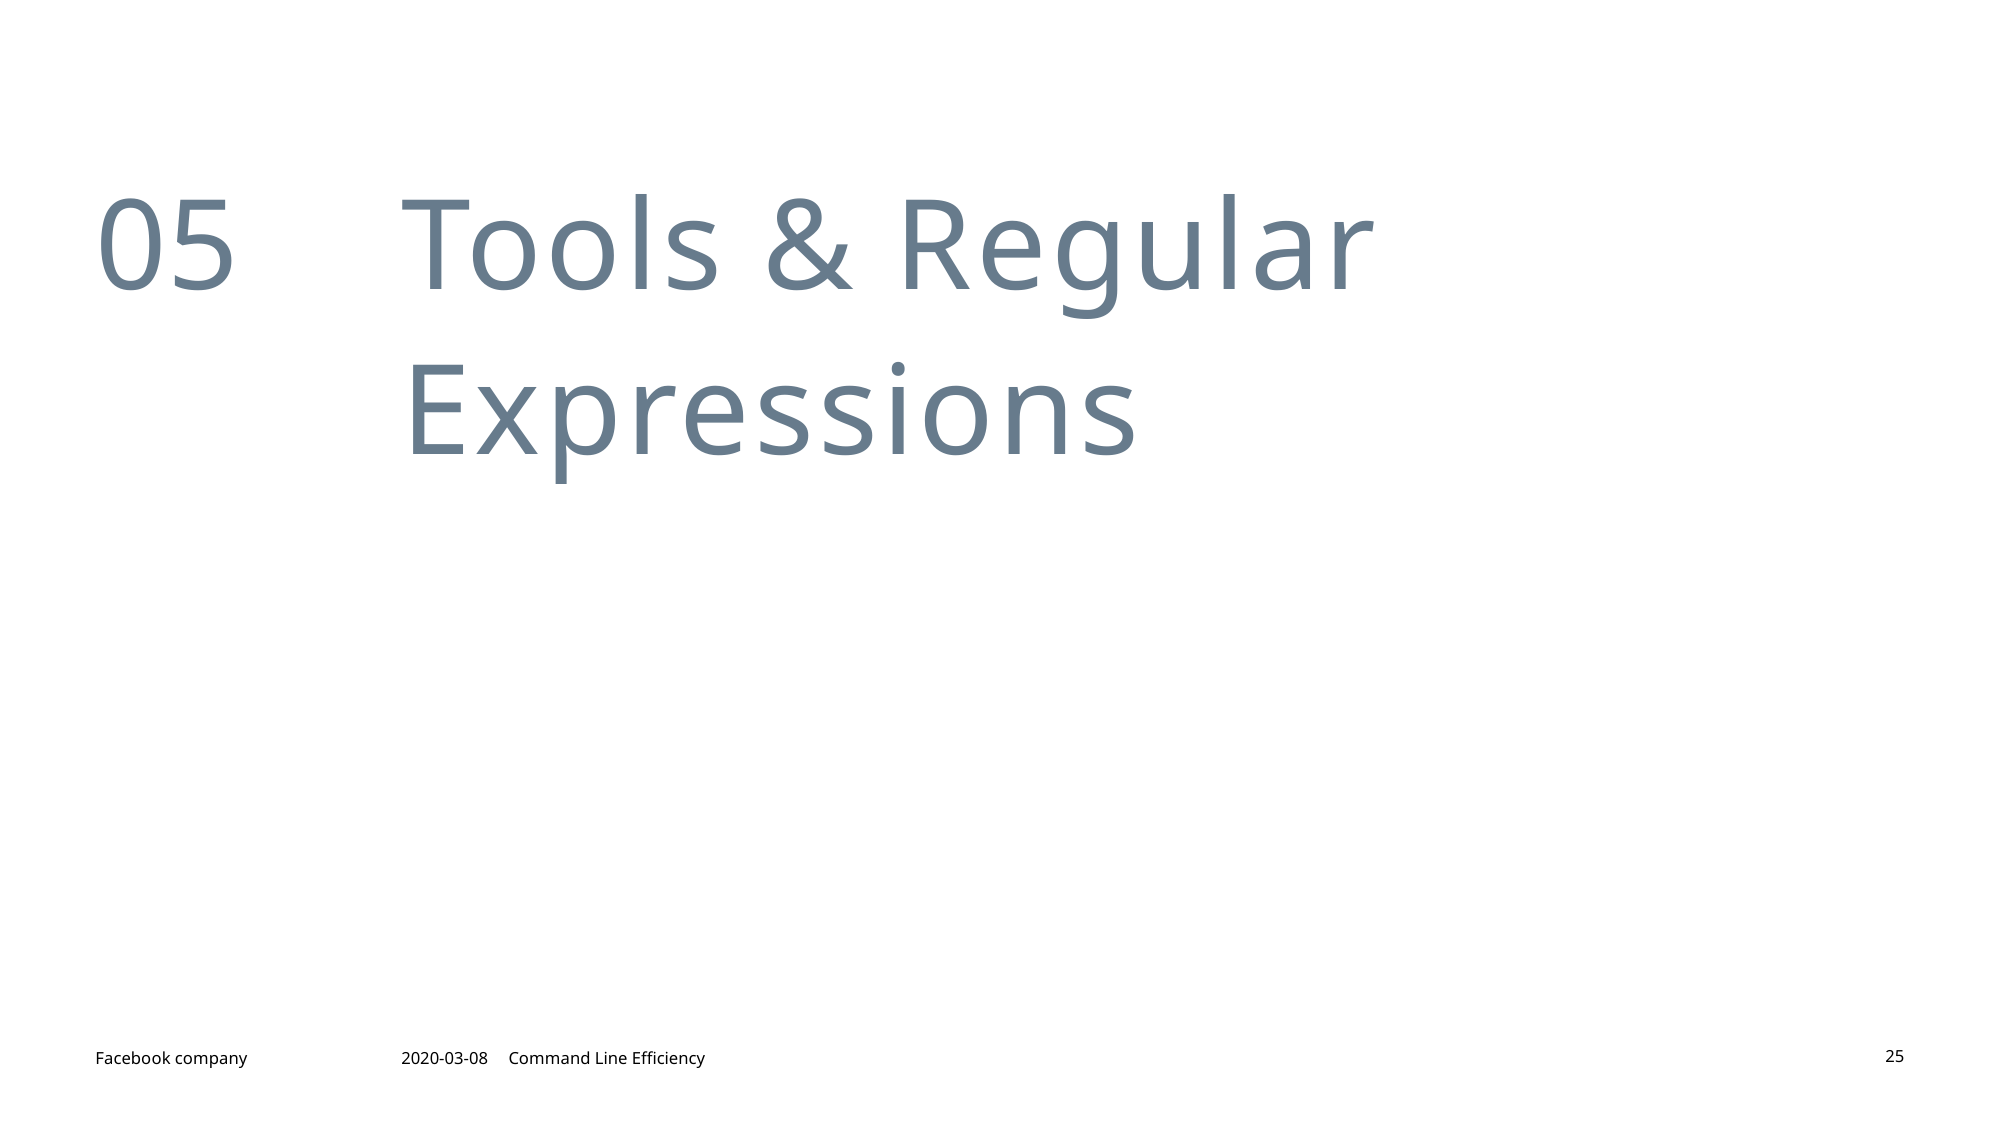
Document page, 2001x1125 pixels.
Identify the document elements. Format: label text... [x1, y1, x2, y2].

slide_number 2020-03-08 [401, 1047, 508, 1068]
title Tools & Regular Expressions [401, 149, 1929, 488]
footer Command Line Efficiency [508, 1047, 1294, 1068]
slide_number <number> [1840, 1047, 1905, 1068]
list 05 [95, 149, 378, 488]
